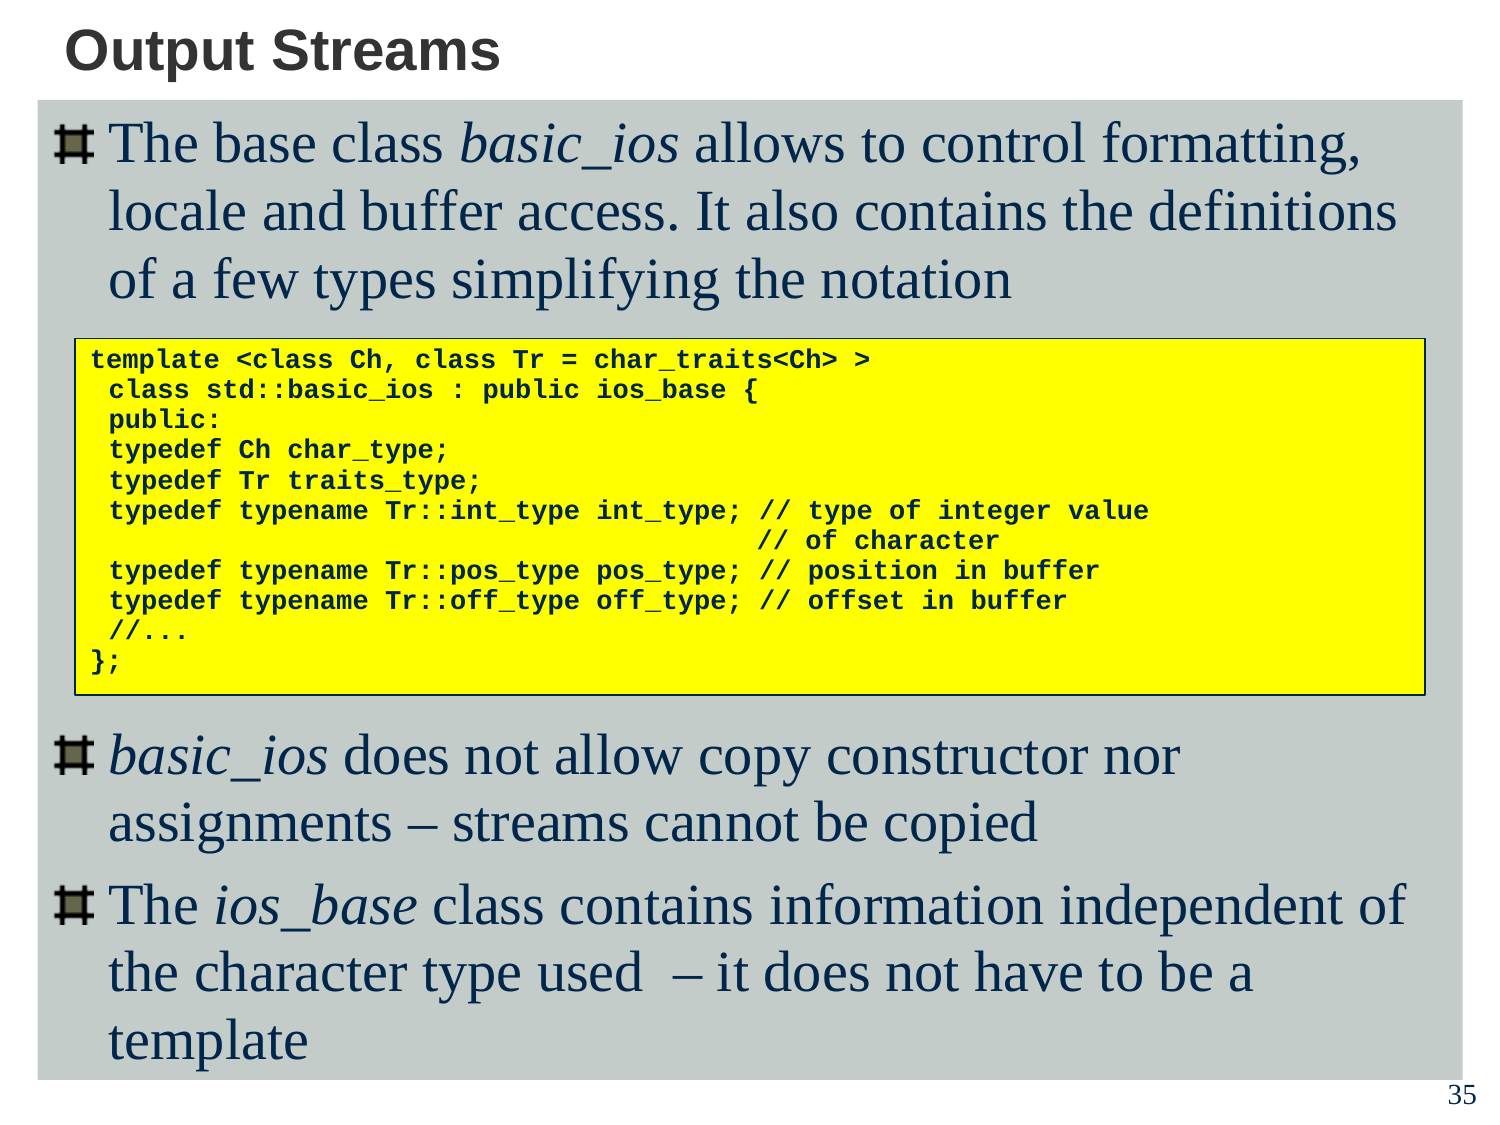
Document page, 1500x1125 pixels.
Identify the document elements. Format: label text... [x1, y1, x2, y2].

list The base class basic_ios allows to control formatting, locale and buffer access. It also contains the definitions of a few types simplifying the notation basic_ios does not allow copy constructor nor assignments – streams cannot be copied The ios_base class contains information independent of the character type used – it does not have to be a template [37, 99, 1463, 1077]
title Output Streams [50, 0, 1450, 91]
text_box template <class Ch, class Tr = char_traits<Ch> > class std::basic_ios : public ios_base { public: typedef Ch char_type; typedef Tr traits_type; typedef typename Tr::int_type int_type; // type of integer value // of character typedef typename Tr::pos_type pos_type; // position in buffer typedef typename Tr::off_type off_type; // offset in buffer //... }; [75, 338, 1426, 798]
